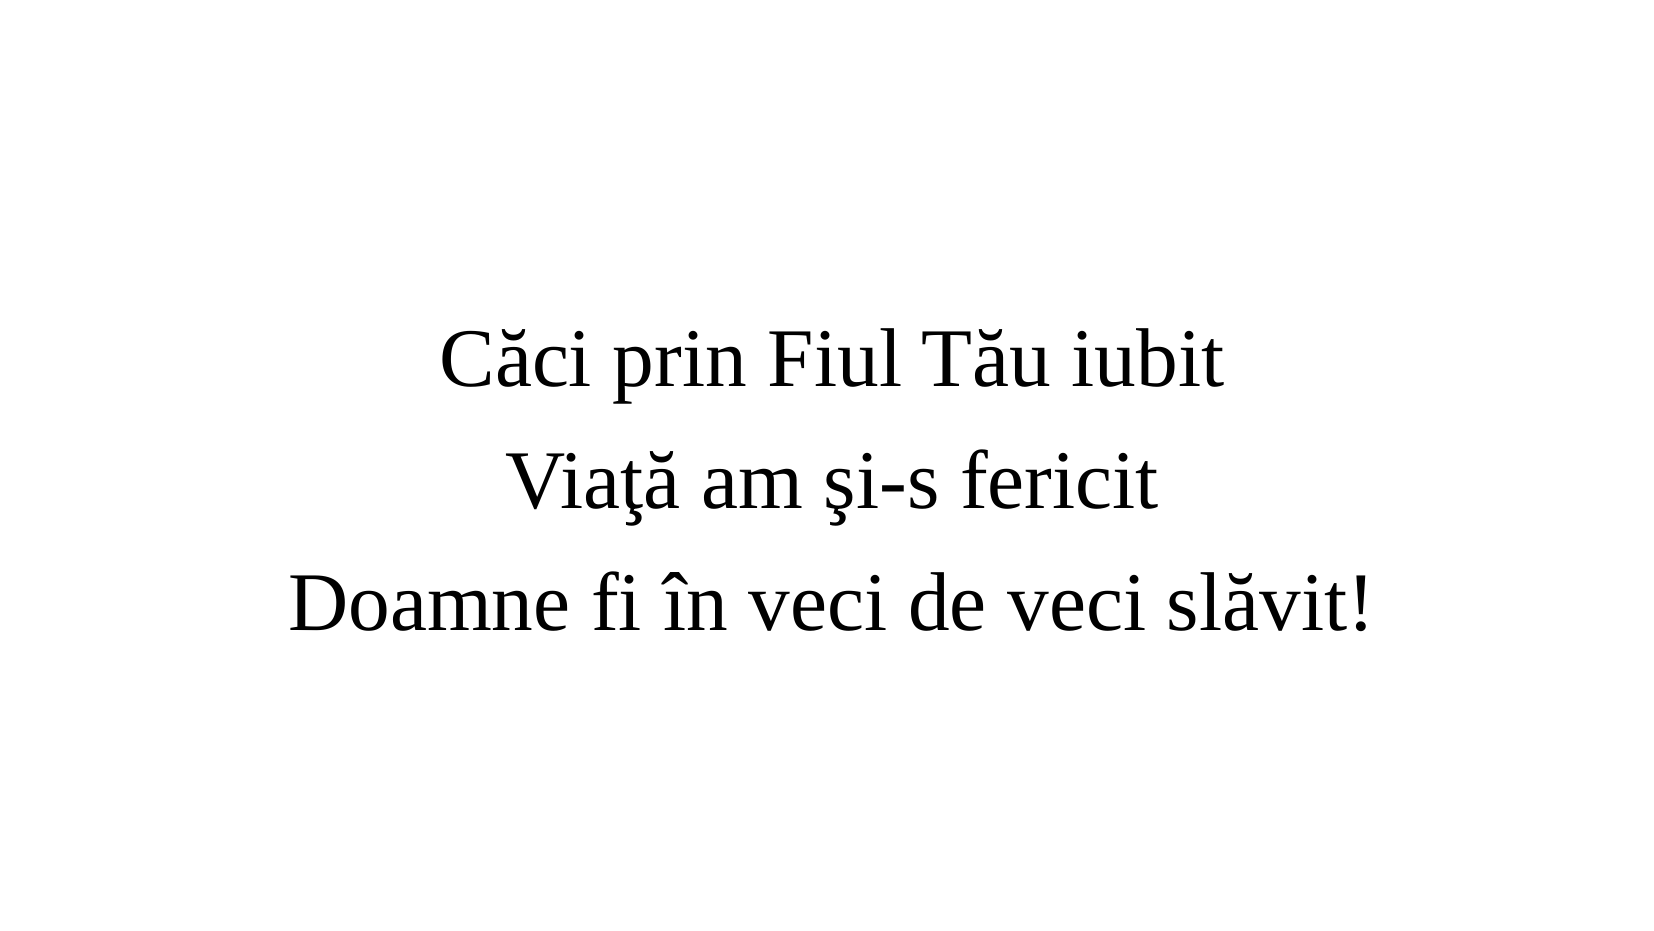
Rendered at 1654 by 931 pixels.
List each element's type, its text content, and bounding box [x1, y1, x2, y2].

subtitle Căci prin Fiul Tău iubit Viaţă am şi-s fericit Doamne fi în veci de veci slăvit! [94, 300, 1571, 650]
